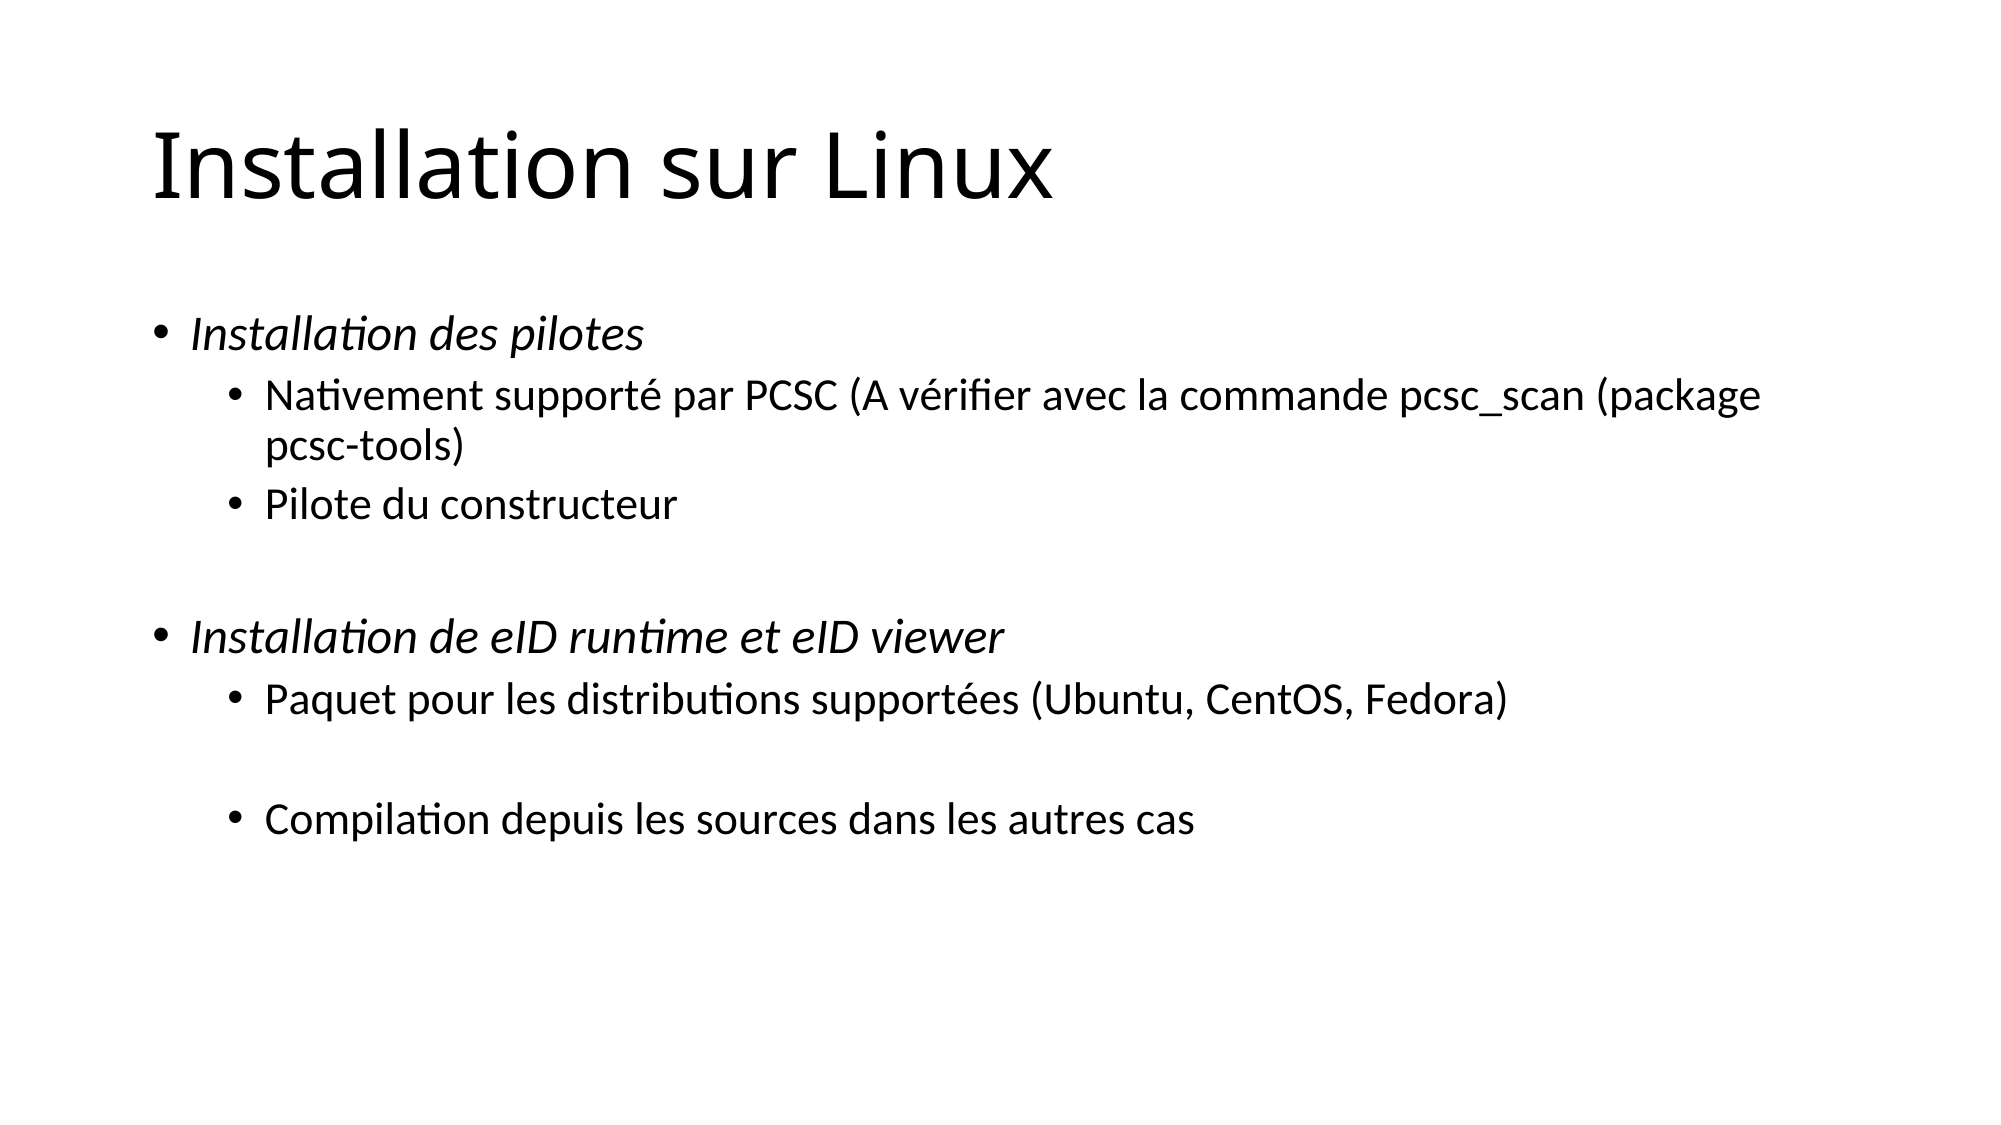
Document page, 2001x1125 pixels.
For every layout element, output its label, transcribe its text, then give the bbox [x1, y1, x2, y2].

text_box Installation des pilotes Nativement supporté par PCSC (A vérifier avec la commande pcsc_scan (package pcsc-tools) Pilote du constructeur Installation de eID runtime et eID viewer Paquet pour les distributions supportées (Ubuntu, CentOS, Fedora) Compilation depuis les sources dans les autres cas [137, 299, 1863, 1014]
text_box Installation sur Linux [137, 59, 1863, 278]
